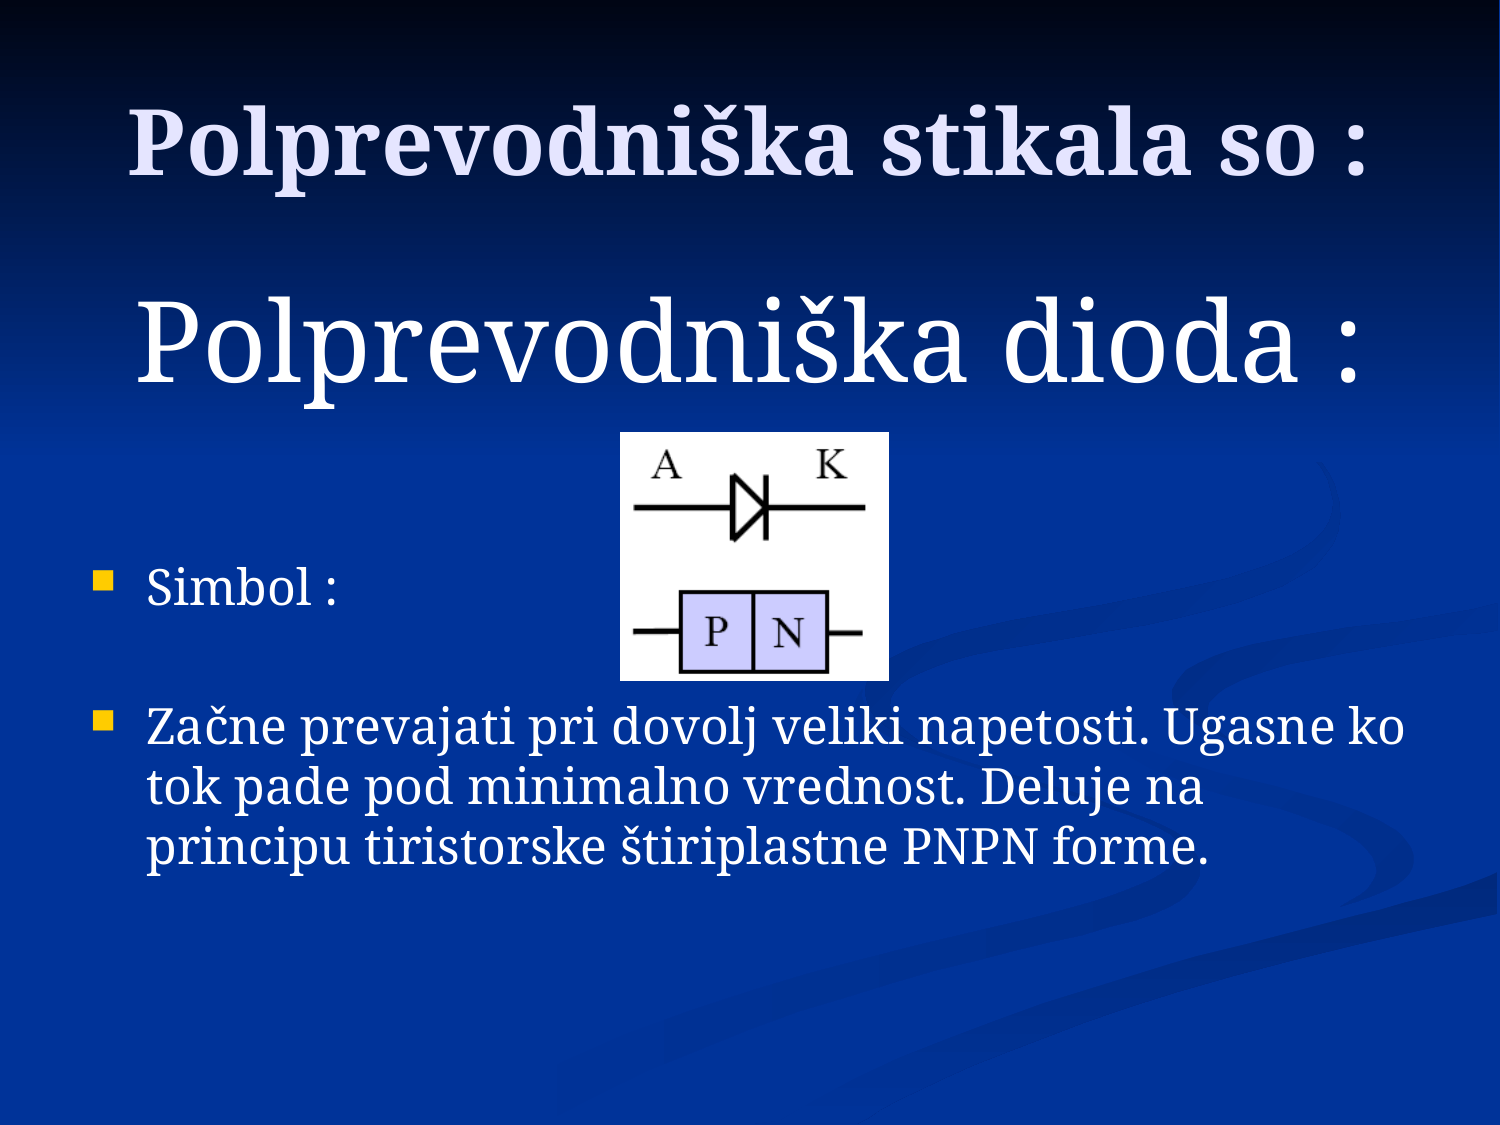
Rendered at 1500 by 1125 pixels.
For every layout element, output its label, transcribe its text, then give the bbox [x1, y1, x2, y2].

picture [620, 432, 889, 681]
list Polprevodniška dioda : Simbol : Začne prevajati pri dovolj veliki napetosti. Ugasne ko tok pade pod minimalno vrednost. Deluje na principu tiristorske štiriplastne PNPN forme. [75, 262, 1425, 1005]
title Polprevodniška stikala so : [75, 45, 1425, 233]
